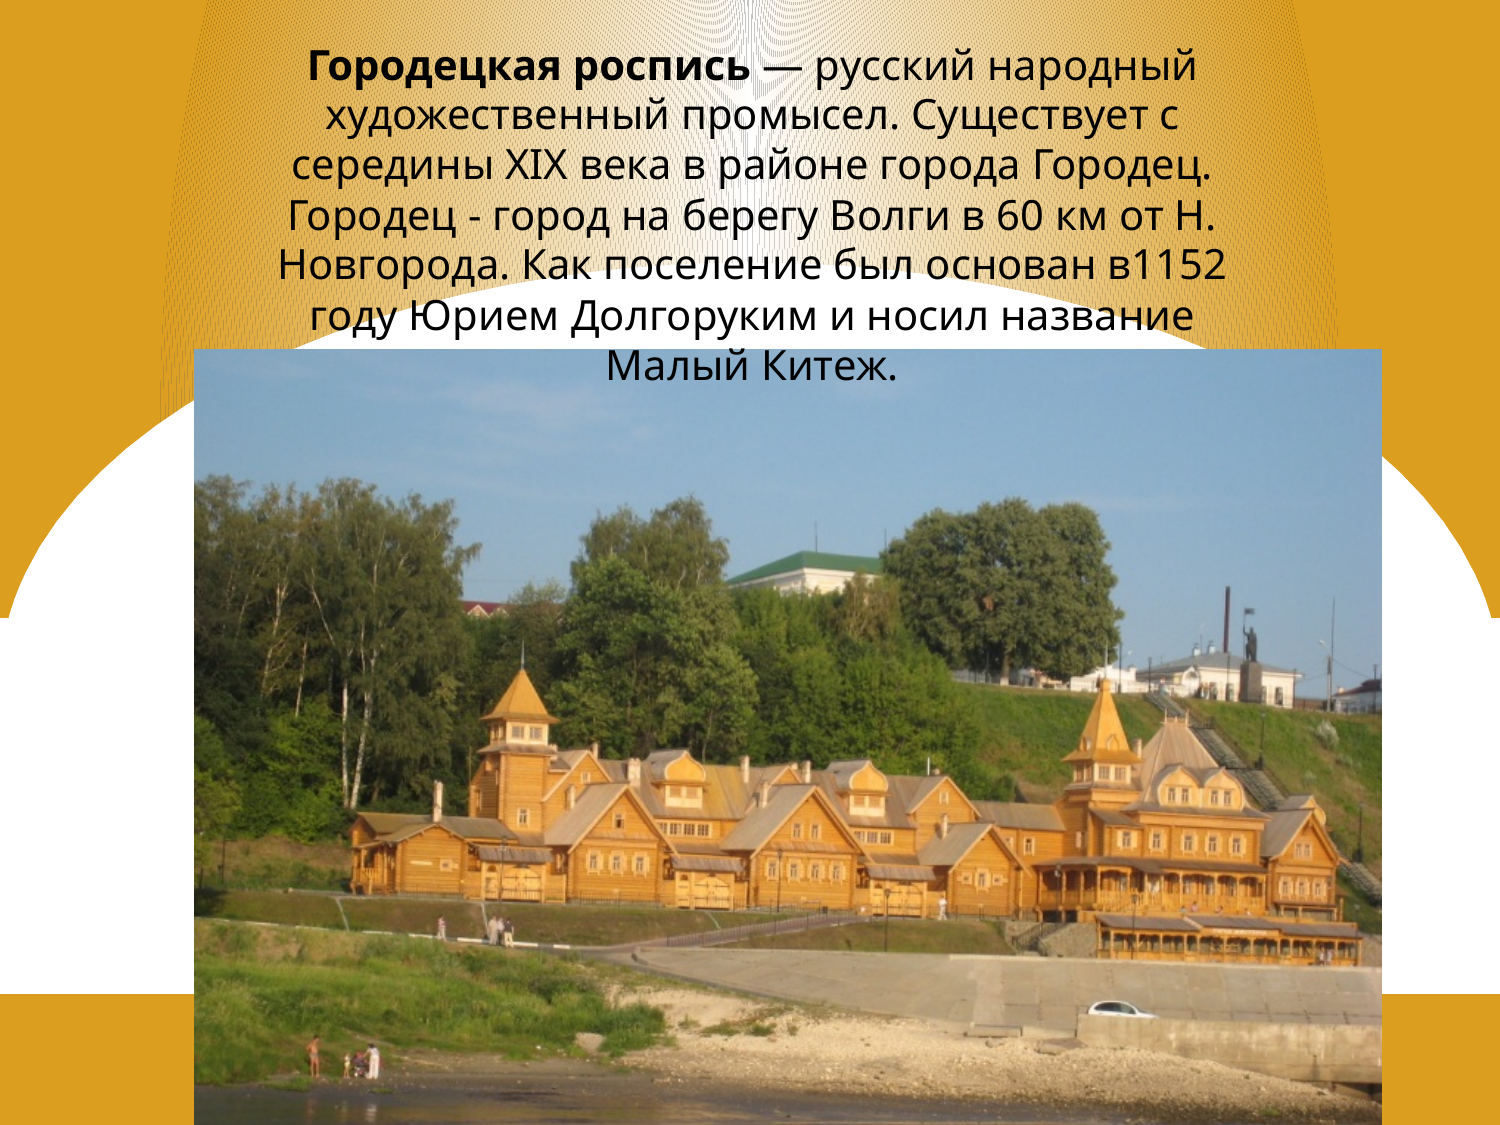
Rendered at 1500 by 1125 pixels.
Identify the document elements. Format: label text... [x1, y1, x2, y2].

picture [194, 349, 1382, 1125]
title Городецкая роспись — русский народный художественный промысел. Существует с середины XIX века в районе города Городец. Городец - город на берегу Волги в 60 км от Н. Новгорода. Как поселение был основан в1152 году Юрием Долгоруким и носил название Малый Китеж. [218, 30, 1287, 219]
